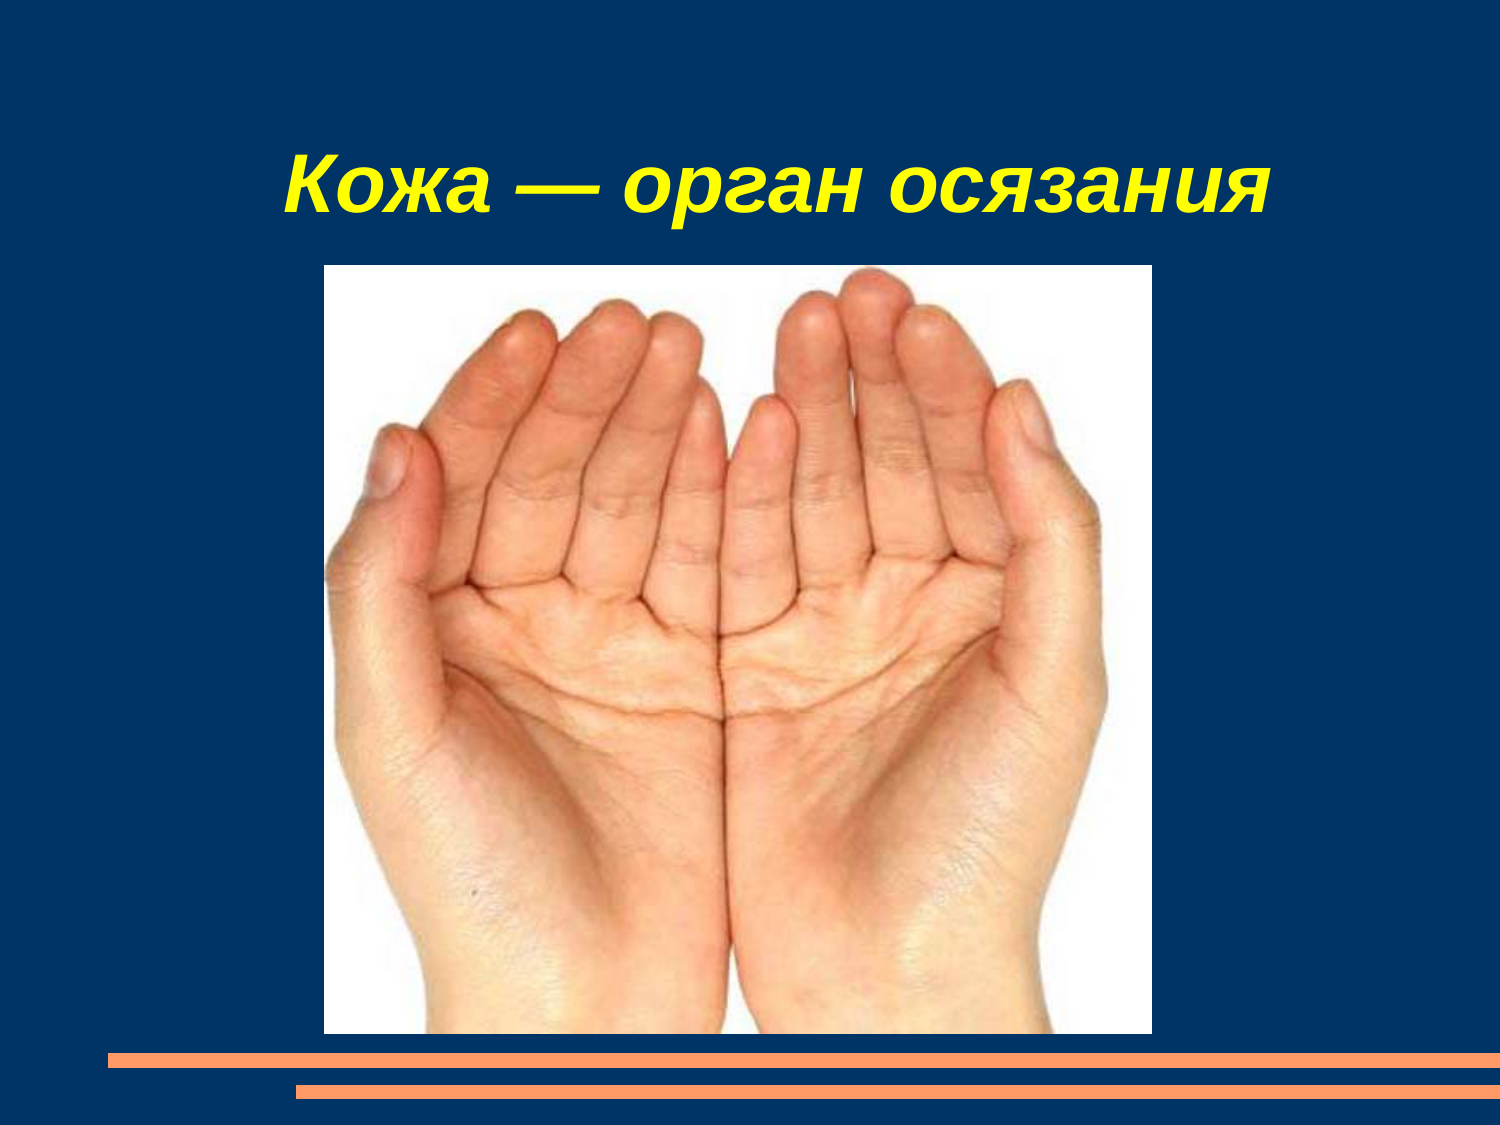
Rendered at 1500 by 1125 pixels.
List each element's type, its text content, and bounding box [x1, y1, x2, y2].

title Кожа — орган осязания [283, 92, 1500, 266]
picture [324, 265, 1152, 1034]
